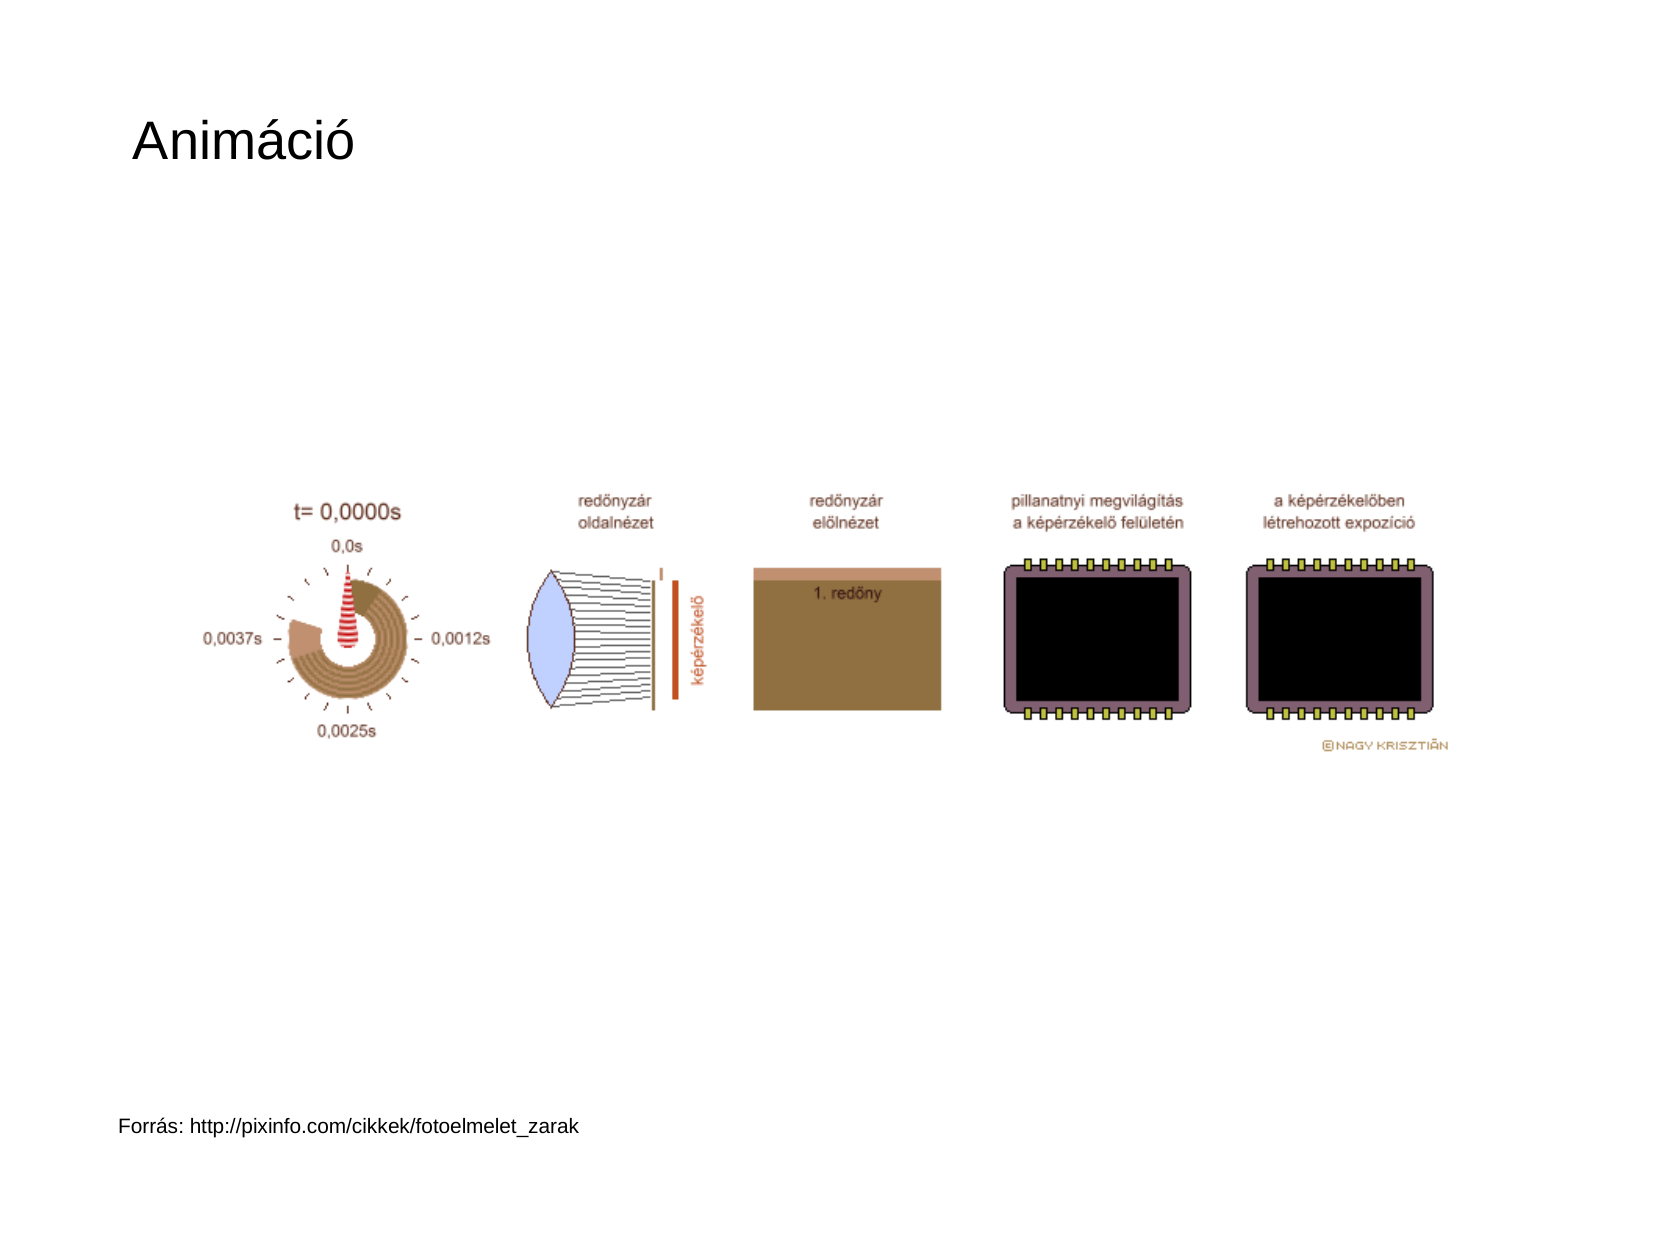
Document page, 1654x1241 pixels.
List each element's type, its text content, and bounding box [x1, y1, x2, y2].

text_box Animáció [118, 103, 372, 179]
picture [191, 482, 1473, 764]
text_box Forrás: http://pixinfo.com/cikkek/fotoelmelet_zarak [103, 1107, 597, 1146]
